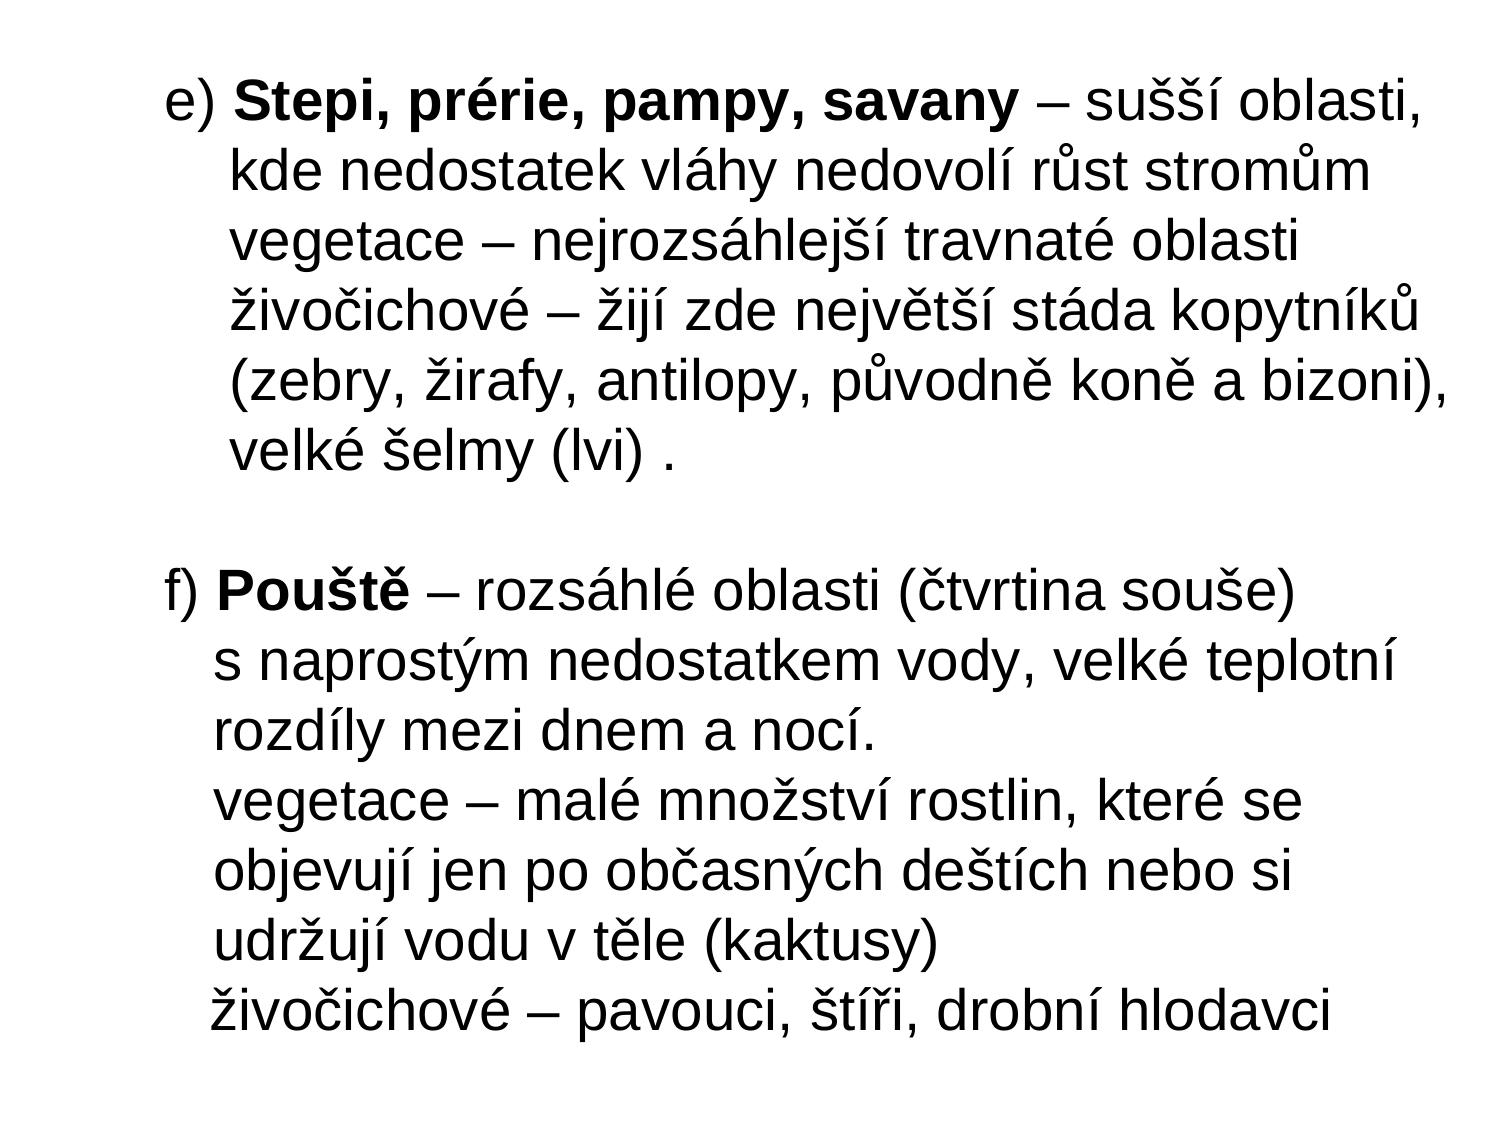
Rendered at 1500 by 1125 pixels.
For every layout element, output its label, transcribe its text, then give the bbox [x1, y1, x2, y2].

text_box e) Stepi, prérie, pampy, savany – sušší oblasti, kde nedostatek vláhy nedovolí růst stromům vegetace – nejrozsáhlejší travnaté oblasti živočichové – žijí zde největší stáda kopytníků (zebry, žirafy, antilopy, původně koně a bizoni), velké šelmy (lvi) . f) Pouště – rozsáhlé oblasti (čtvrtina souše) s naprostým nedostatkem vody, velké teplotní rozdíly mezi dnem a nocí. vegetace – malé množství rostlin, které se objevují jen po občasných deštích nebo si udržují vodu v těle (kaktusy) živočichové – pavouci, štíři, drobní hlodavci [0, 54, 1500, 1050]
